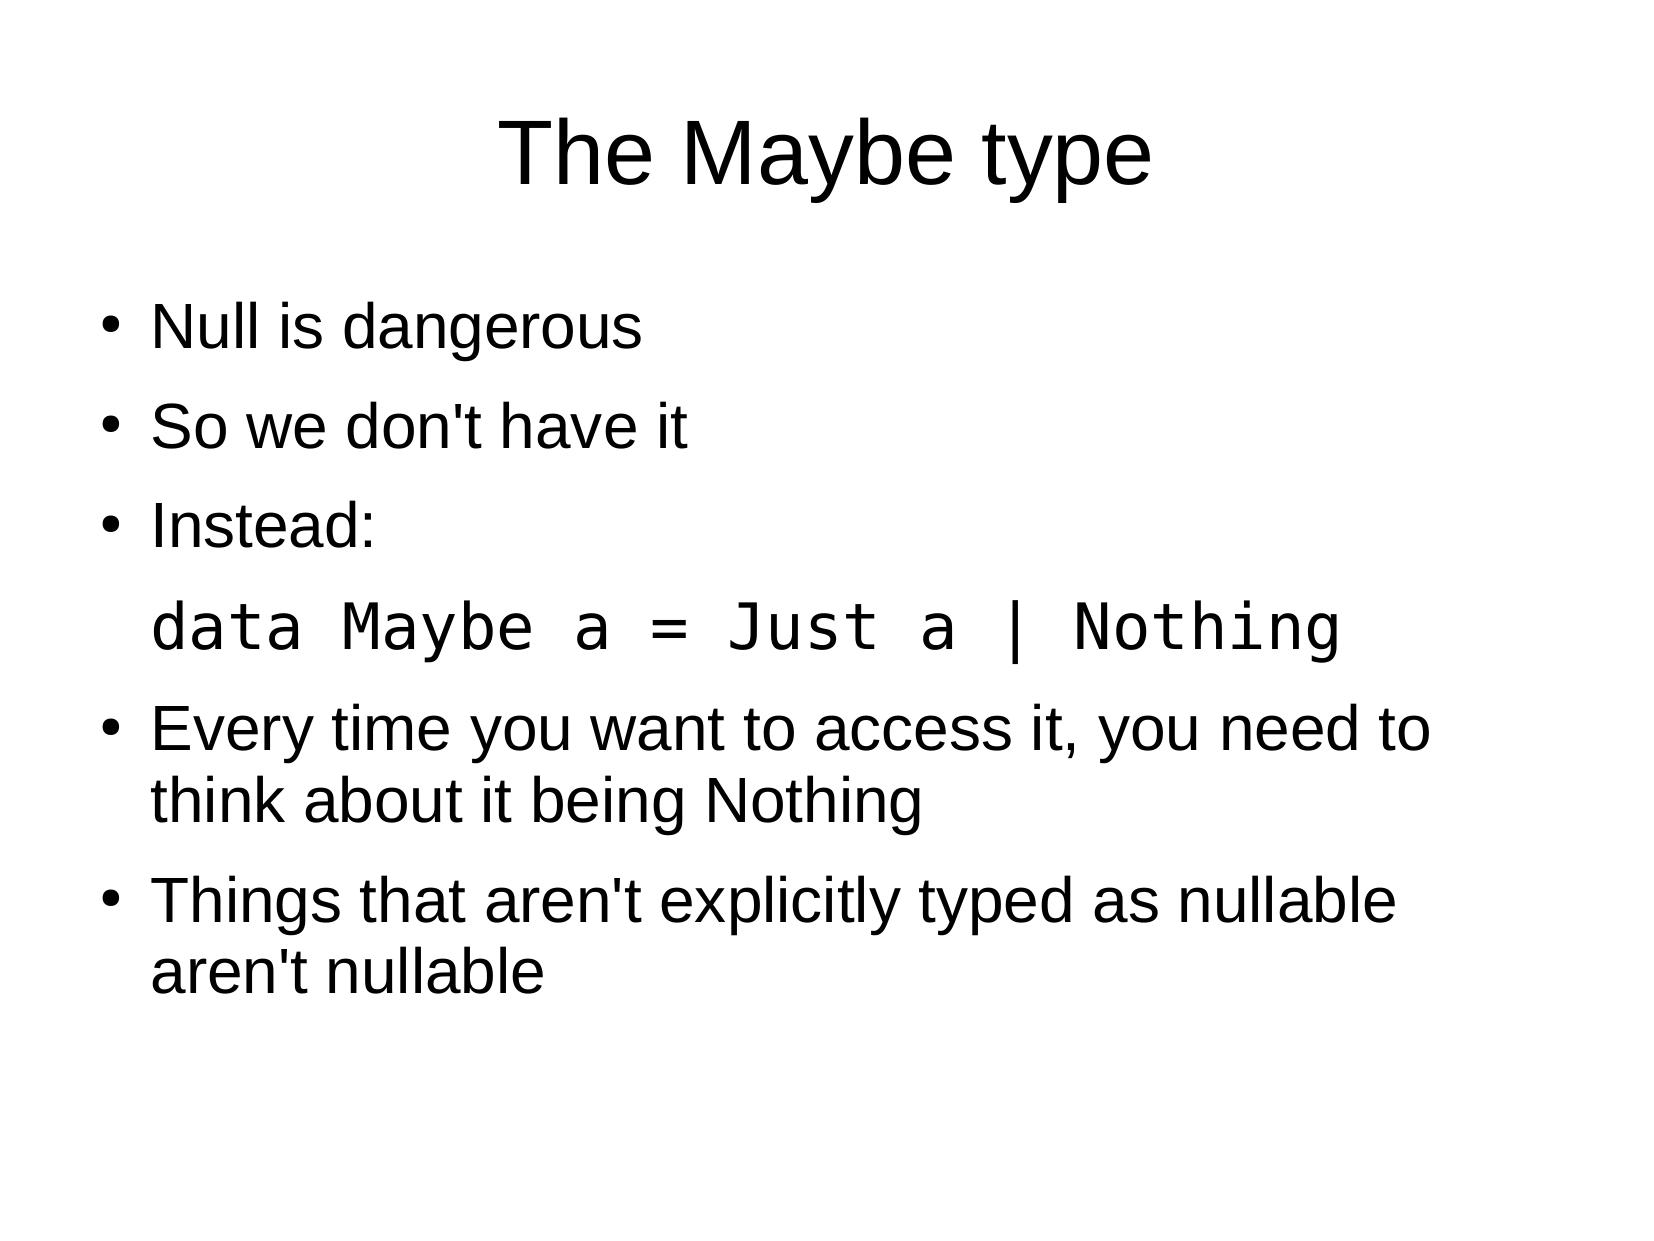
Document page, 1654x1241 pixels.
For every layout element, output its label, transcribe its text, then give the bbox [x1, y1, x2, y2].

list Null is dangerous So we don't have it Instead: data Maybe a = Just a | Nothing Every time you want to access it, you need to think about it being Nothing Things that aren't explicitly typed as nullable aren't nullable [82, 290, 1571, 1010]
title The Maybe type [82, 49, 1571, 257]
